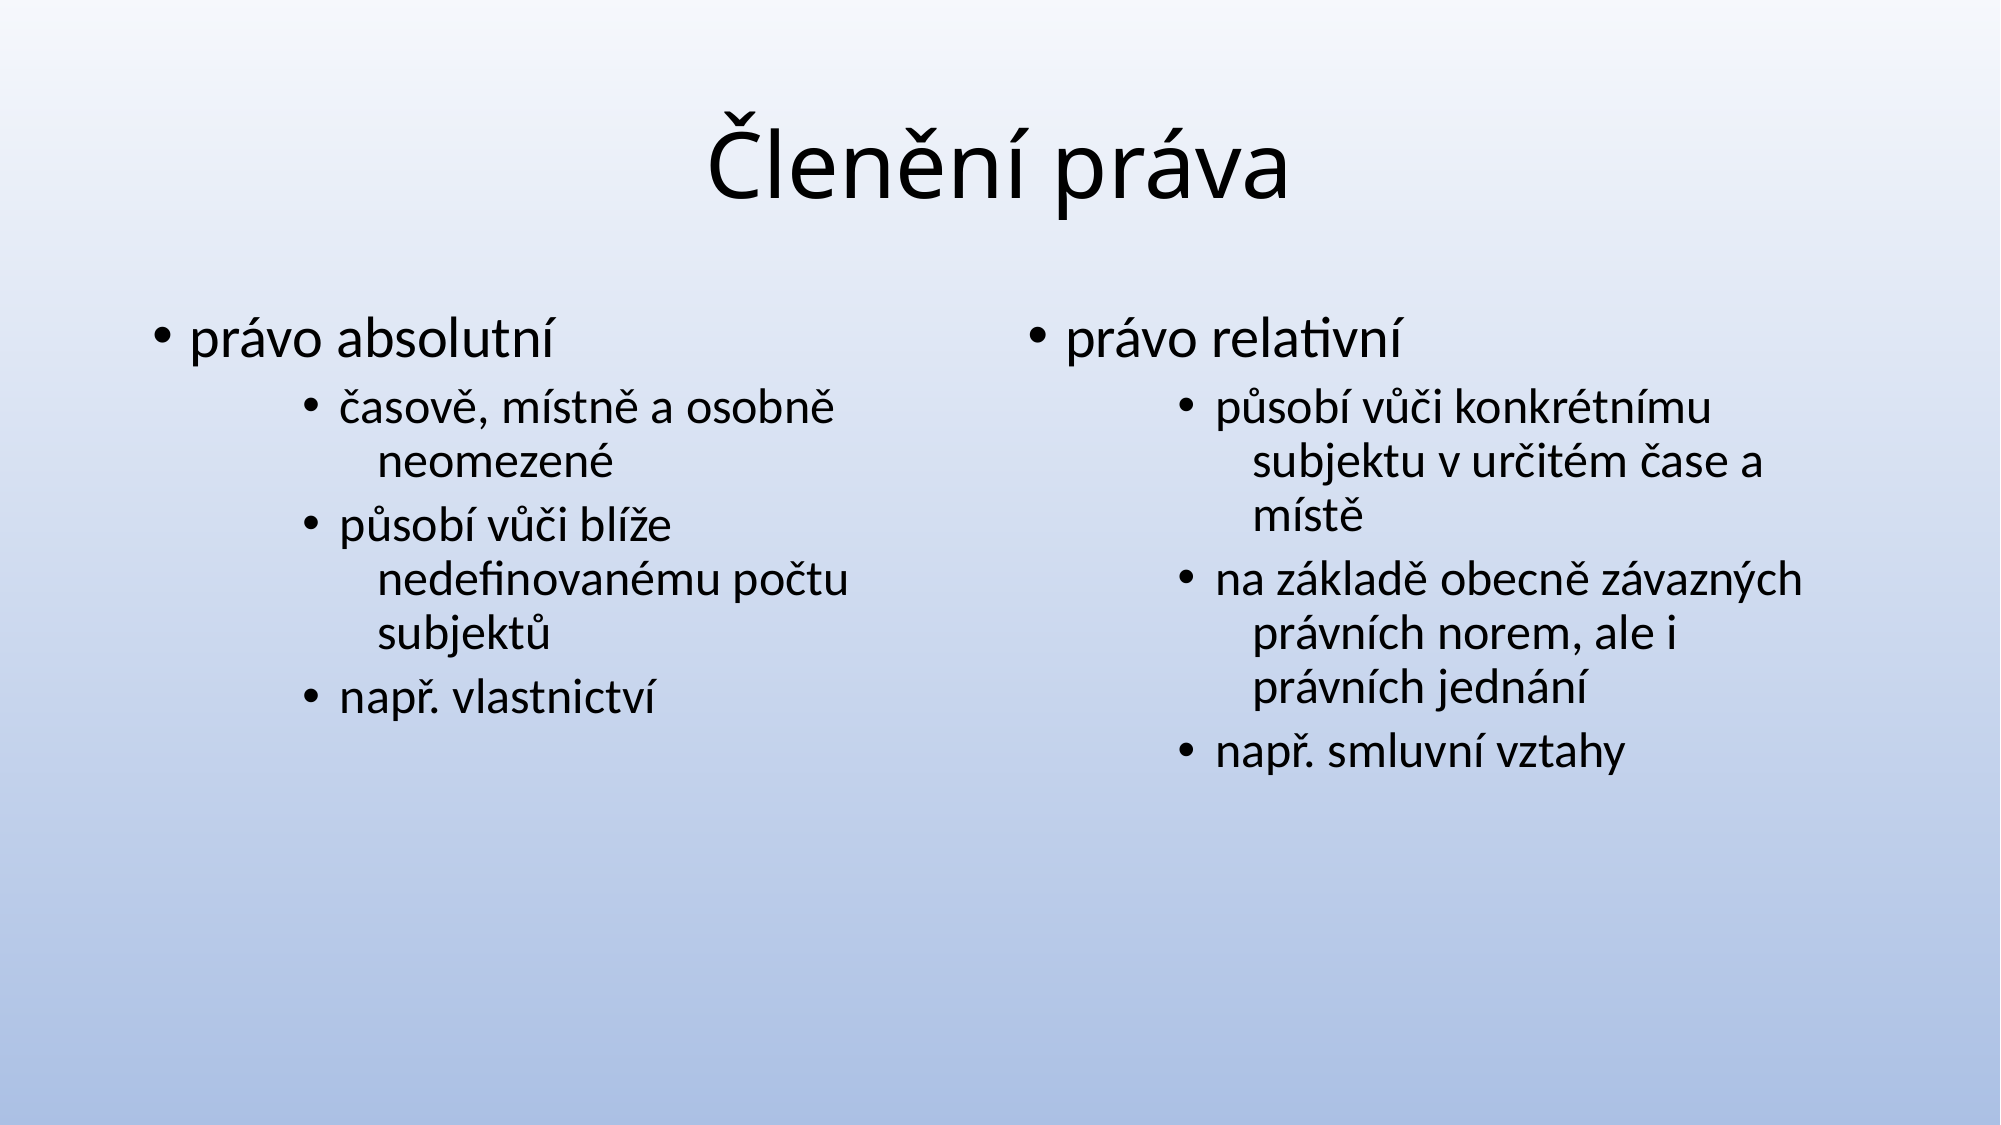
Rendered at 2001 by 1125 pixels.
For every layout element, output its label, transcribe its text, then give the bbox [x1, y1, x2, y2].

title Členění práva [137, 59, 1863, 278]
list právo absolutní časově, místně a osobně neomezené působí vůči blíže nedefinovanému počtu subjektů např. vlastnictví [137, 299, 988, 1014]
list právo relativní působí vůči konkrétnímu subjektu v určitém čase a místě na základě obecně závazných právních norem, ale i právních jednání např. smluvní vztahy [1012, 299, 1863, 1014]
